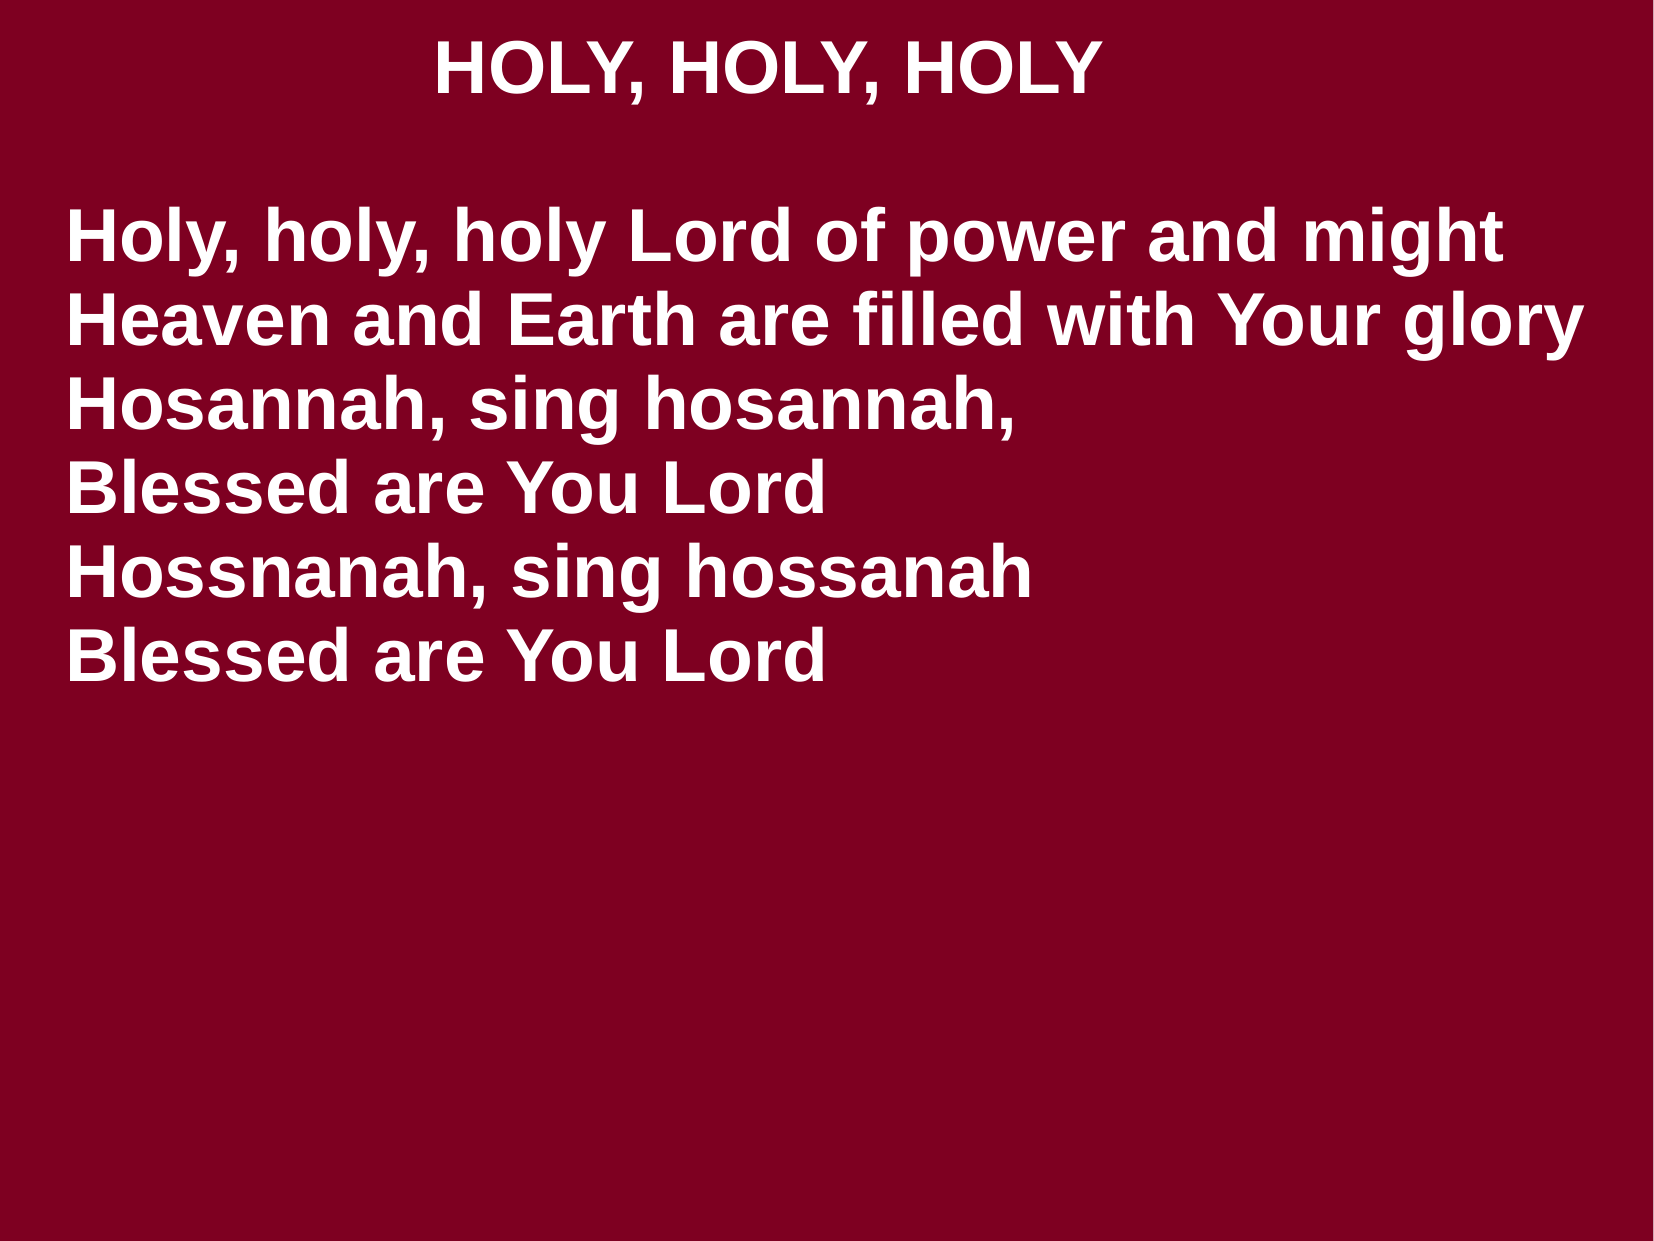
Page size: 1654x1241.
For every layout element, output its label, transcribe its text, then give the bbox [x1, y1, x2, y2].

text_box HOLY, HOLY, HOLY Holy, holy, holy Lord of power and might Heaven and Earth are filled with Your glory Hosannah, sing hosannah, Blessed are You Lord Hossnanah, sing hossanah Blessed are You Lord [0, 0, 1654, 1241]
